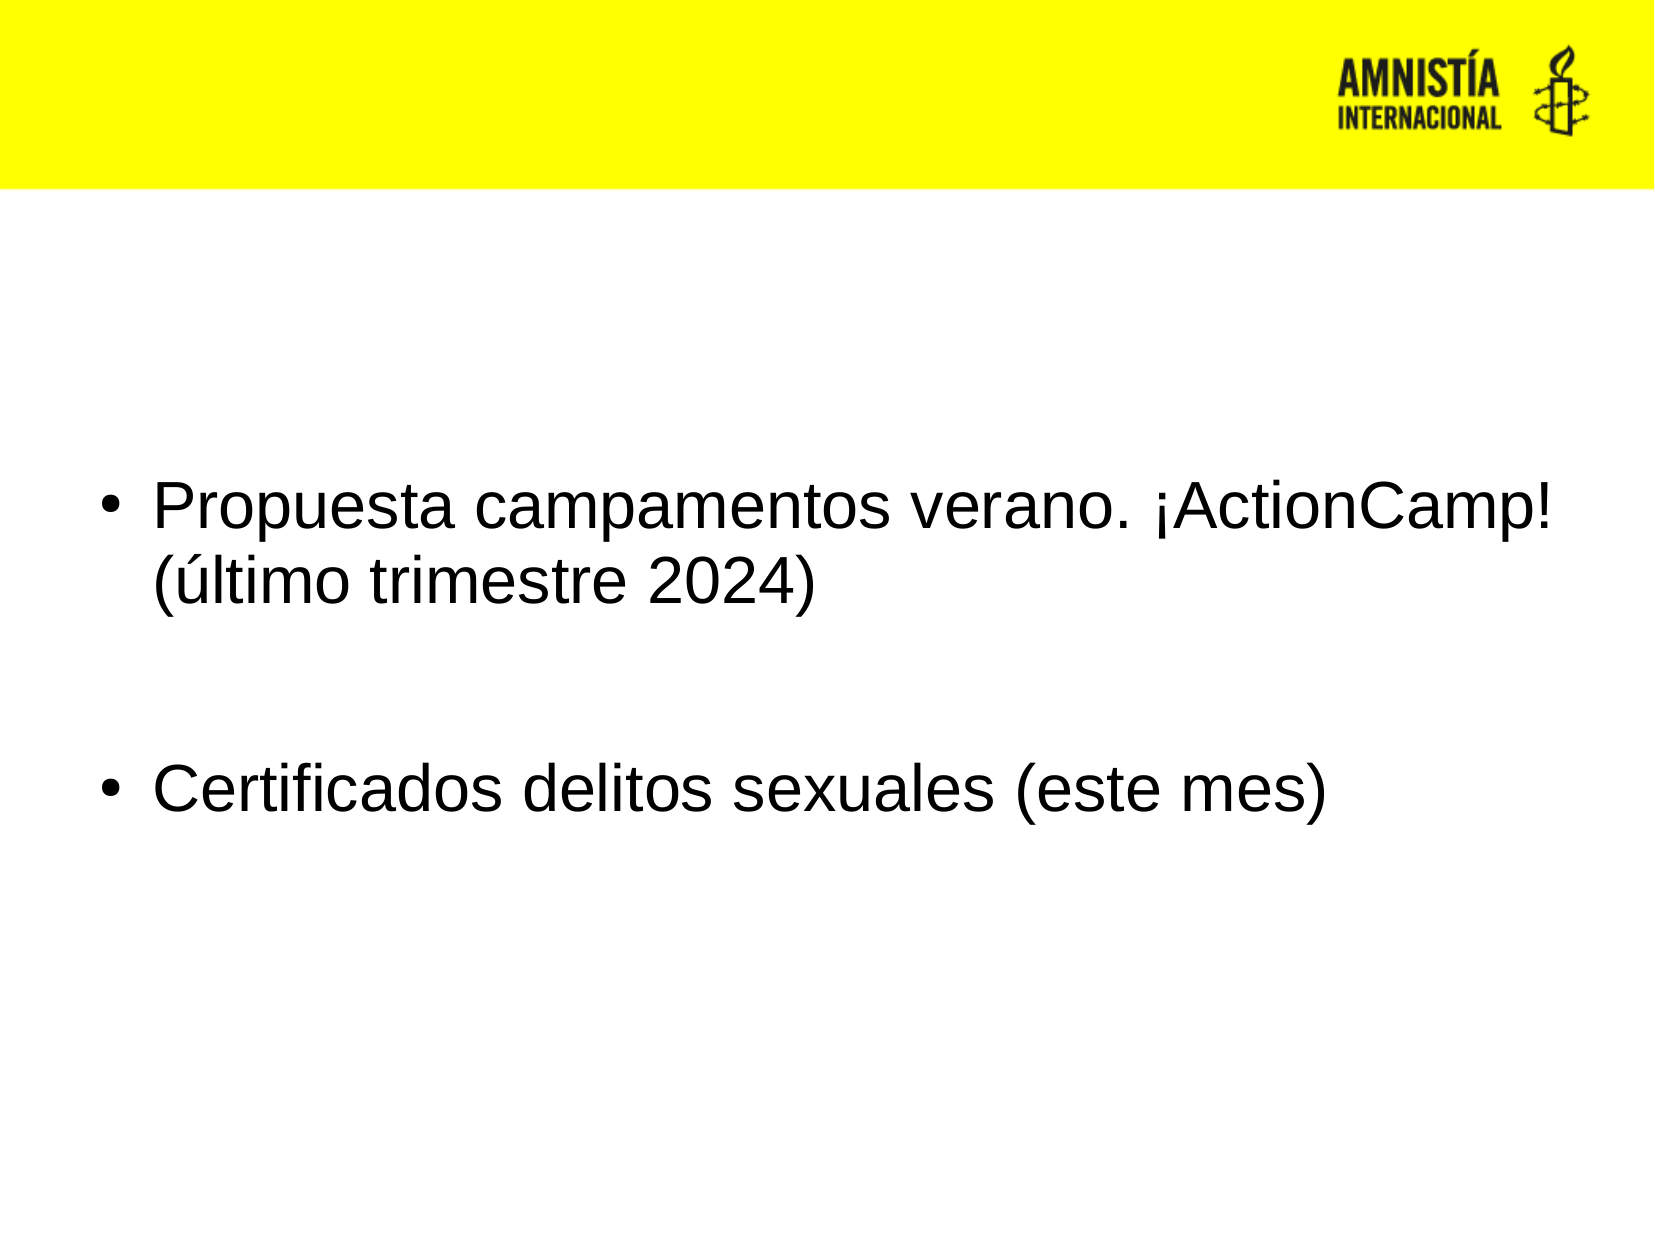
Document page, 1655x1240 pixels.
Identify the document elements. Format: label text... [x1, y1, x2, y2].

picture [0, 0, 1655, 1240]
list Propuesta campamentos verano. ¡ActionCamp! (último trimestre 2024) Certificados delitos sexuales (este mes) [81, 259, 1570, 1144]
